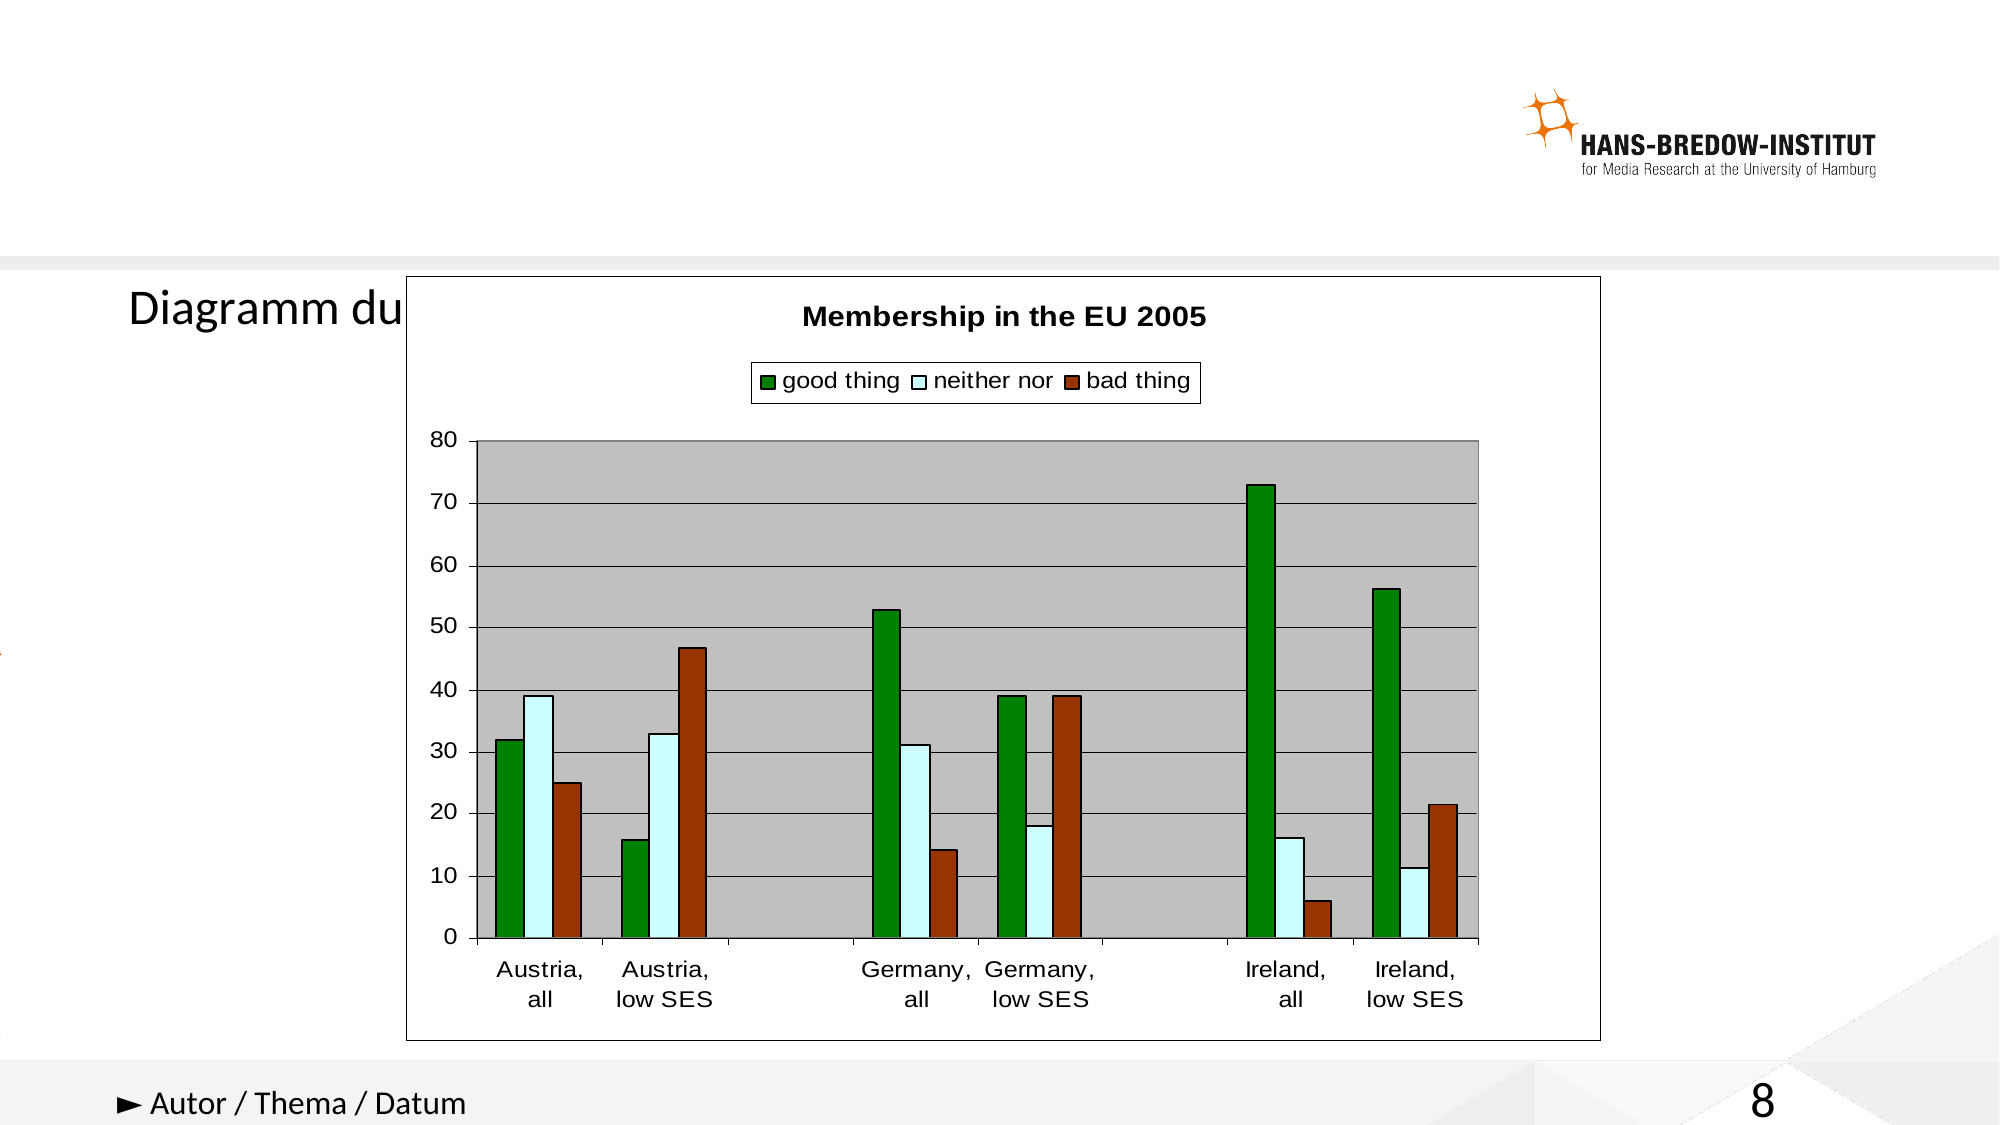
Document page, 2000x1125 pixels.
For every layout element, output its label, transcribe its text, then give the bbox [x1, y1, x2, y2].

picture [1522, 89, 1876, 178]
text_box <Nummer> [1735, 1060, 1827, 1125]
picture [396, 267, 1612, 1049]
